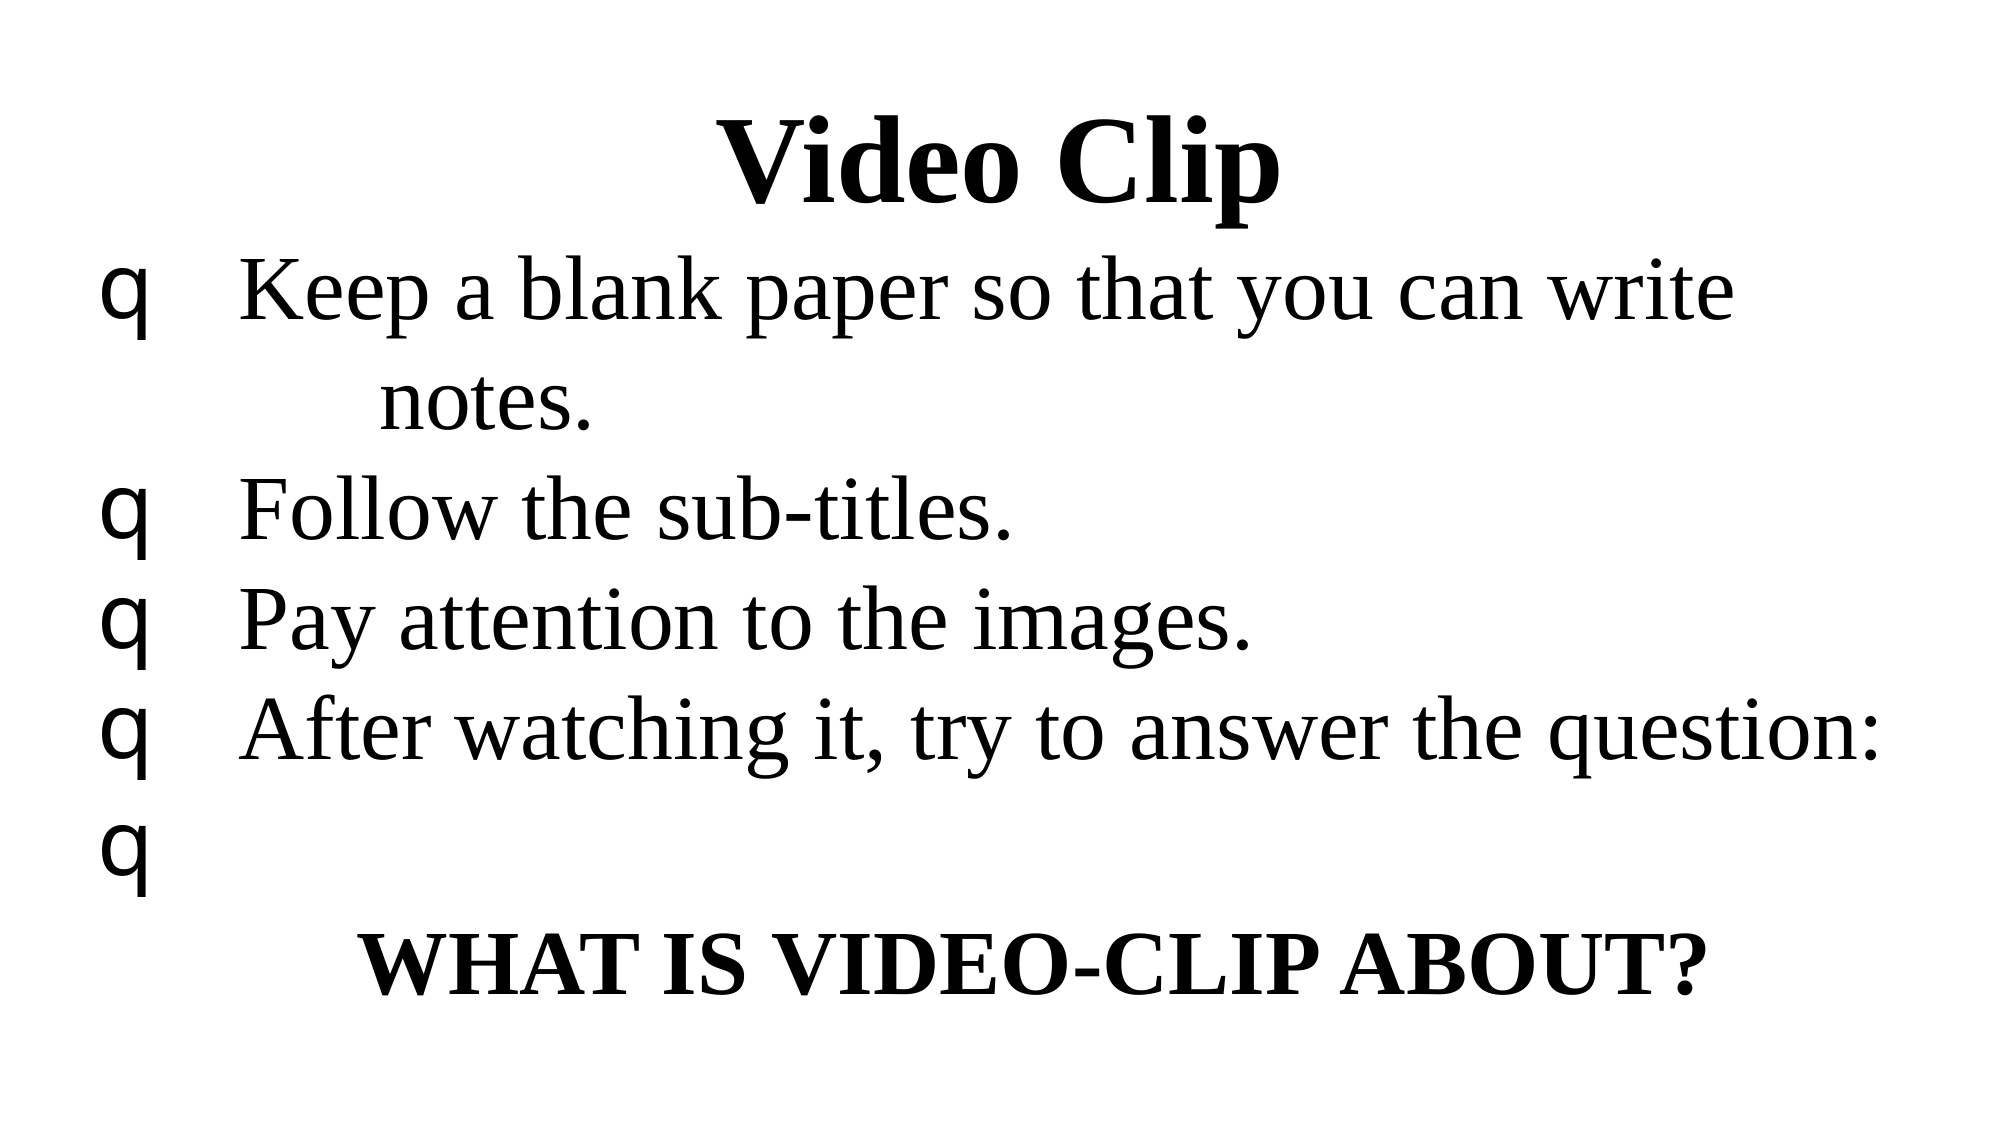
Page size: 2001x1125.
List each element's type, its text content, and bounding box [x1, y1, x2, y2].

text_box Video Clip Keep a blank paper so that you can write notes. Follow the sub-titles. Pay attention to the images. After watching it, try to answer the question: WHAT IS VIDEO-CLIP ABOUT? [82, 70, 1918, 1015]
